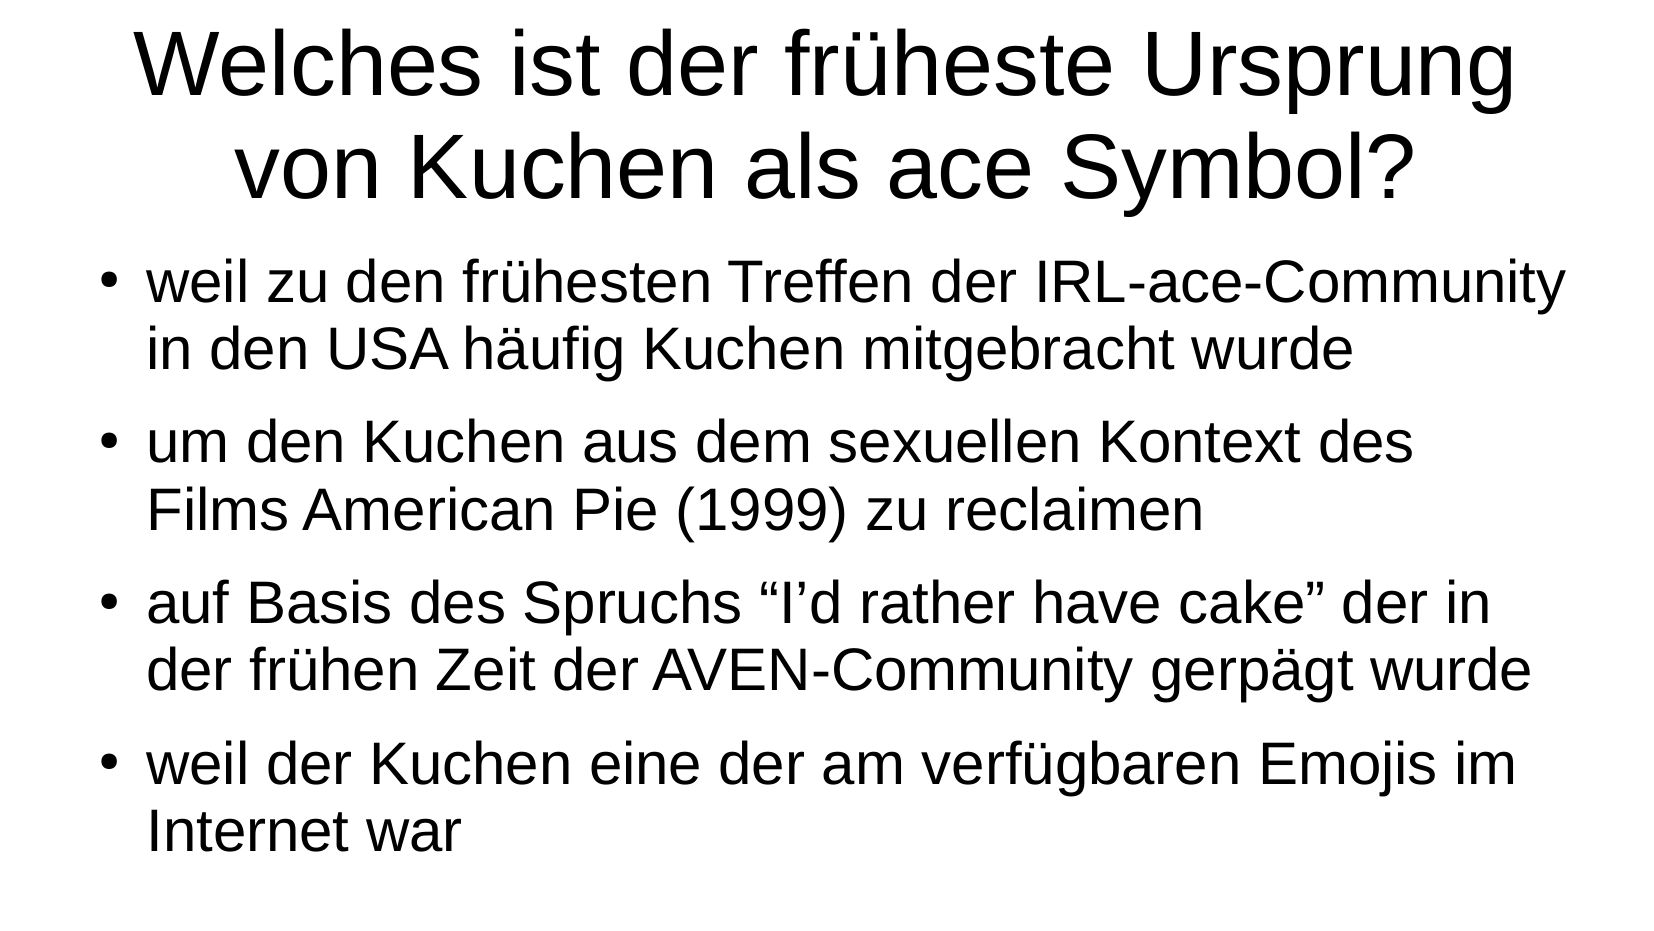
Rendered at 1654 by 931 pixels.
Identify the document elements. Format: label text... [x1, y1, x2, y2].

title Welches ist der früheste Ursprung von Kuchen als ace Symbol? [82, 12, 1571, 218]
list weil zu den frühesten Treffen der IRL-ace-Community in den USA häufig Kuchen mitgebracht wurde um den Kuchen aus dem sexuellen Kontext des Films American Pie (1999) zu reclaimen auf Basis des Spruchs “I’d rather have cake” der in der frühen Zeit der AVEN-Community gerpägt wurde weil der Kuchen eine der am verfügbaren Emojis im Internet war [82, 248, 1571, 928]
